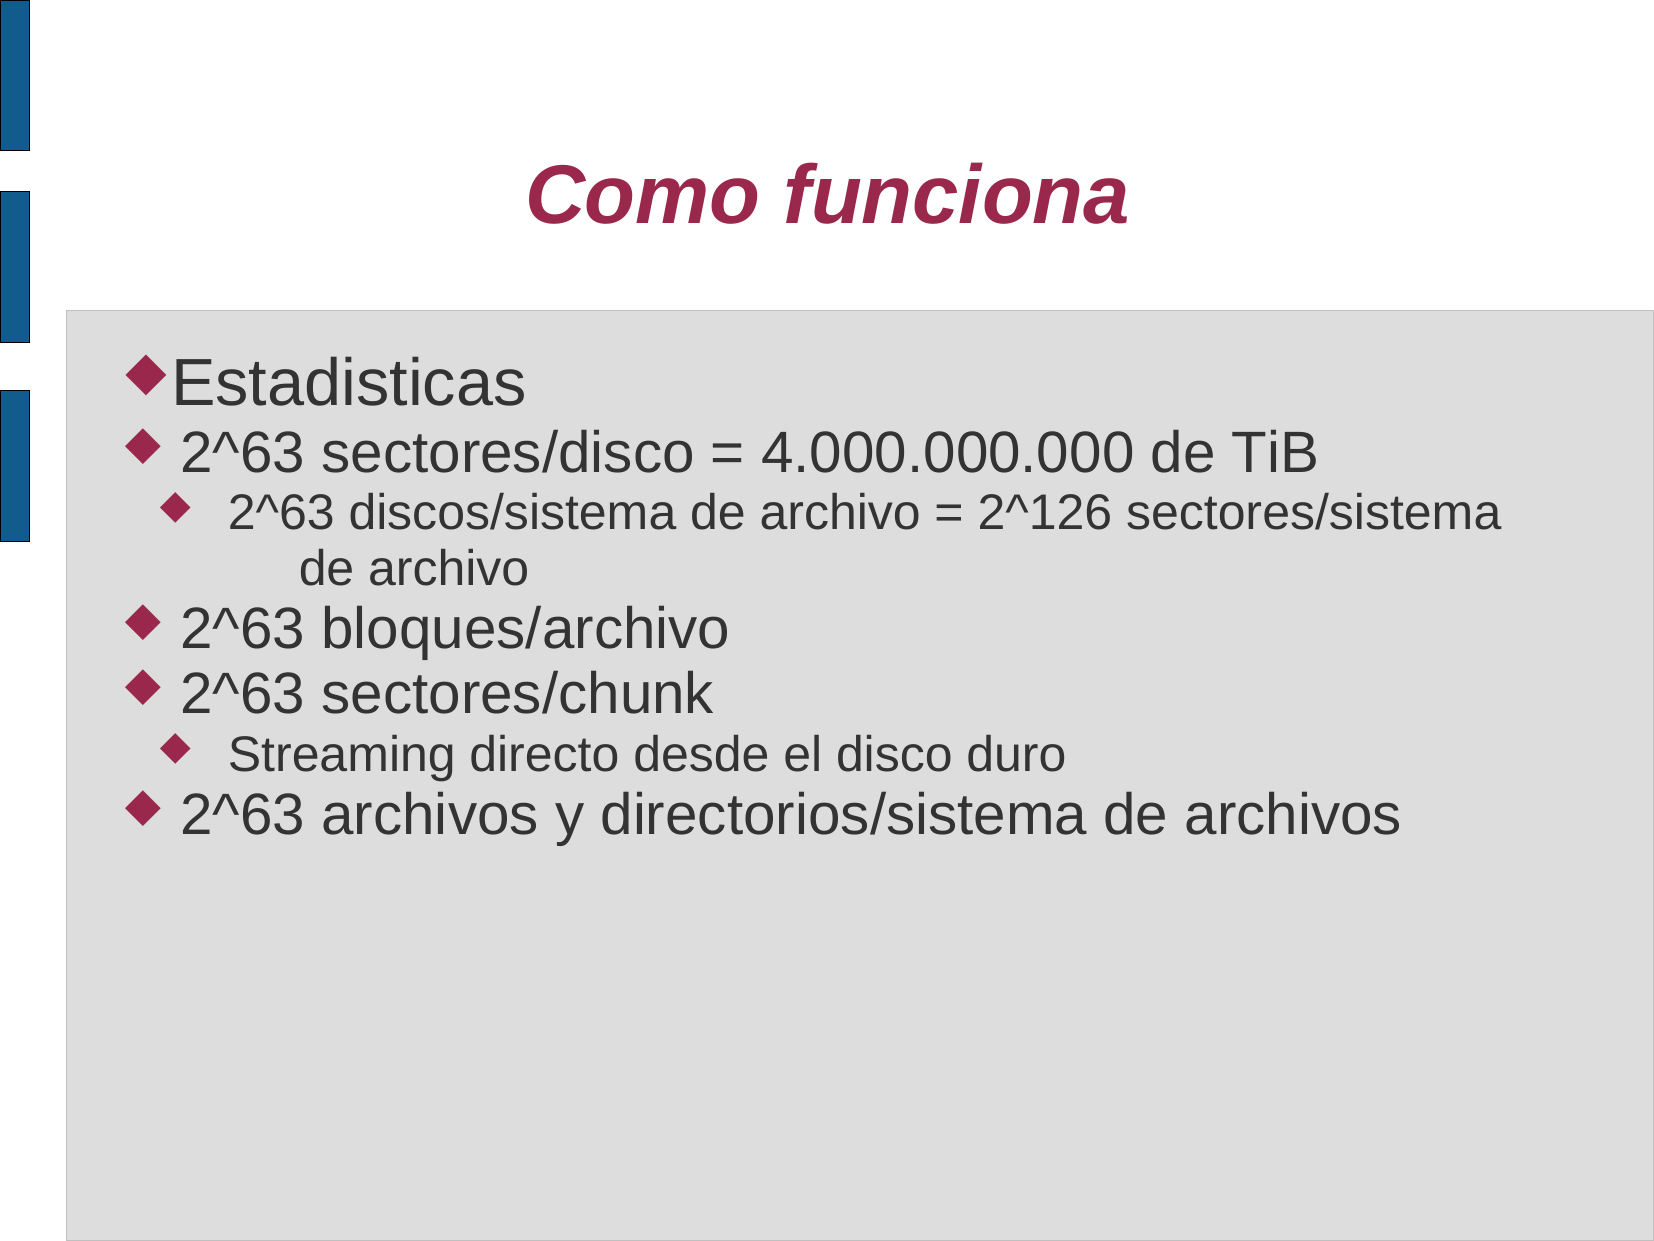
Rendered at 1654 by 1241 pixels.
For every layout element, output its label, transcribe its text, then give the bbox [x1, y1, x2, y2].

list Estadisticas 2^63 sectores/disco = 4.000.000.000 de TiB 2^63 discos/sistema de archivo = 2^126 sectores/sistema de archivo 2^63 bloques/archivo 2^63 sectores/chunk Streaming directo desde el disco duro 2^63 archivos y directorios/sistema de archivos [121, 344, 1534, 1149]
title Como funciona [121, 98, 1534, 291]
